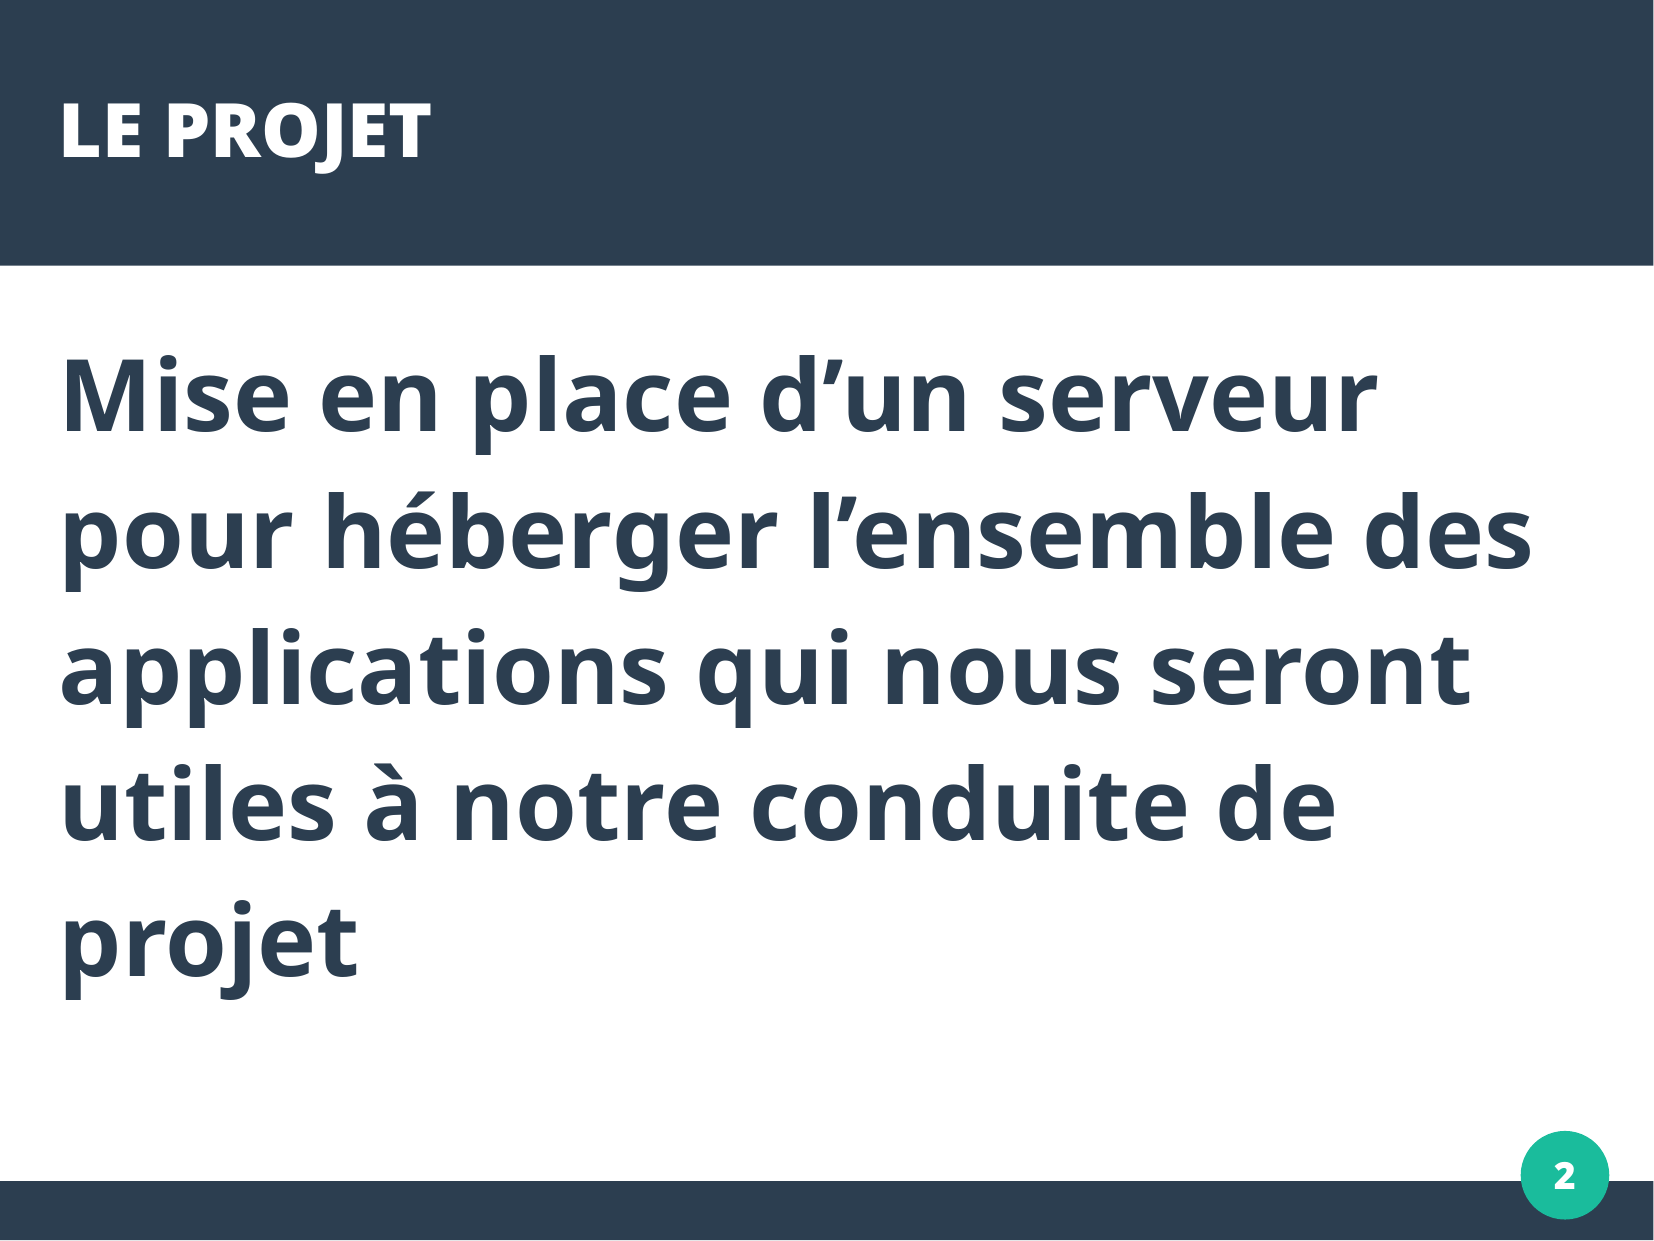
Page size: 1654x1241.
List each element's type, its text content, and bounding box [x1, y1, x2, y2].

title LE PROJET [59, 49, 1595, 207]
list Mise en place d’un serveur pour héberger l’ensemble des applications qui nous seront utiles à notre conduite de projet [59, 324, 1595, 1152]
